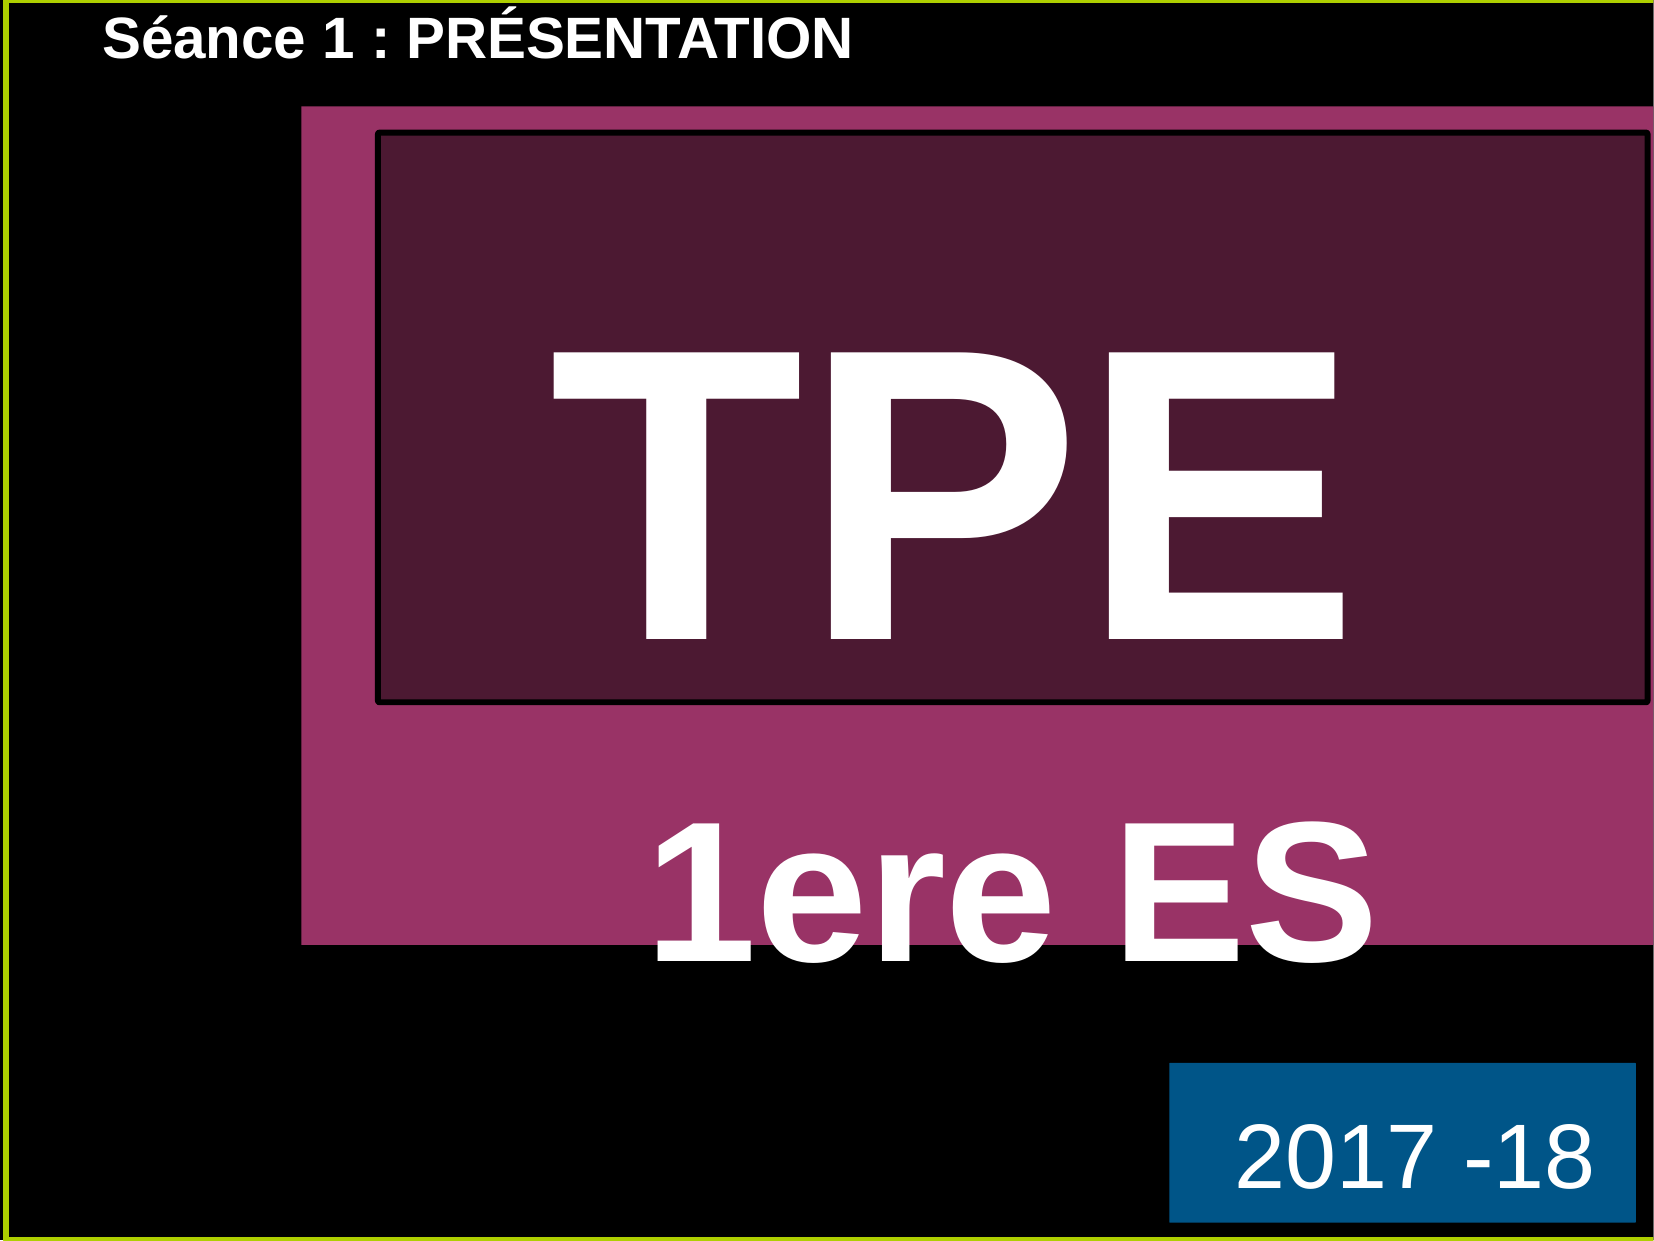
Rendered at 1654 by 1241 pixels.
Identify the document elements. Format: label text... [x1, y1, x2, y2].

text_box TPE 1ere ES [377, 132, 1648, 703]
text_box Séance 1 : PRÉSENTATION [0, 0, 981, 107]
text_box 2017 -18 [1169, 1062, 1636, 1223]
text_box [6, 0, 1654, 1241]
